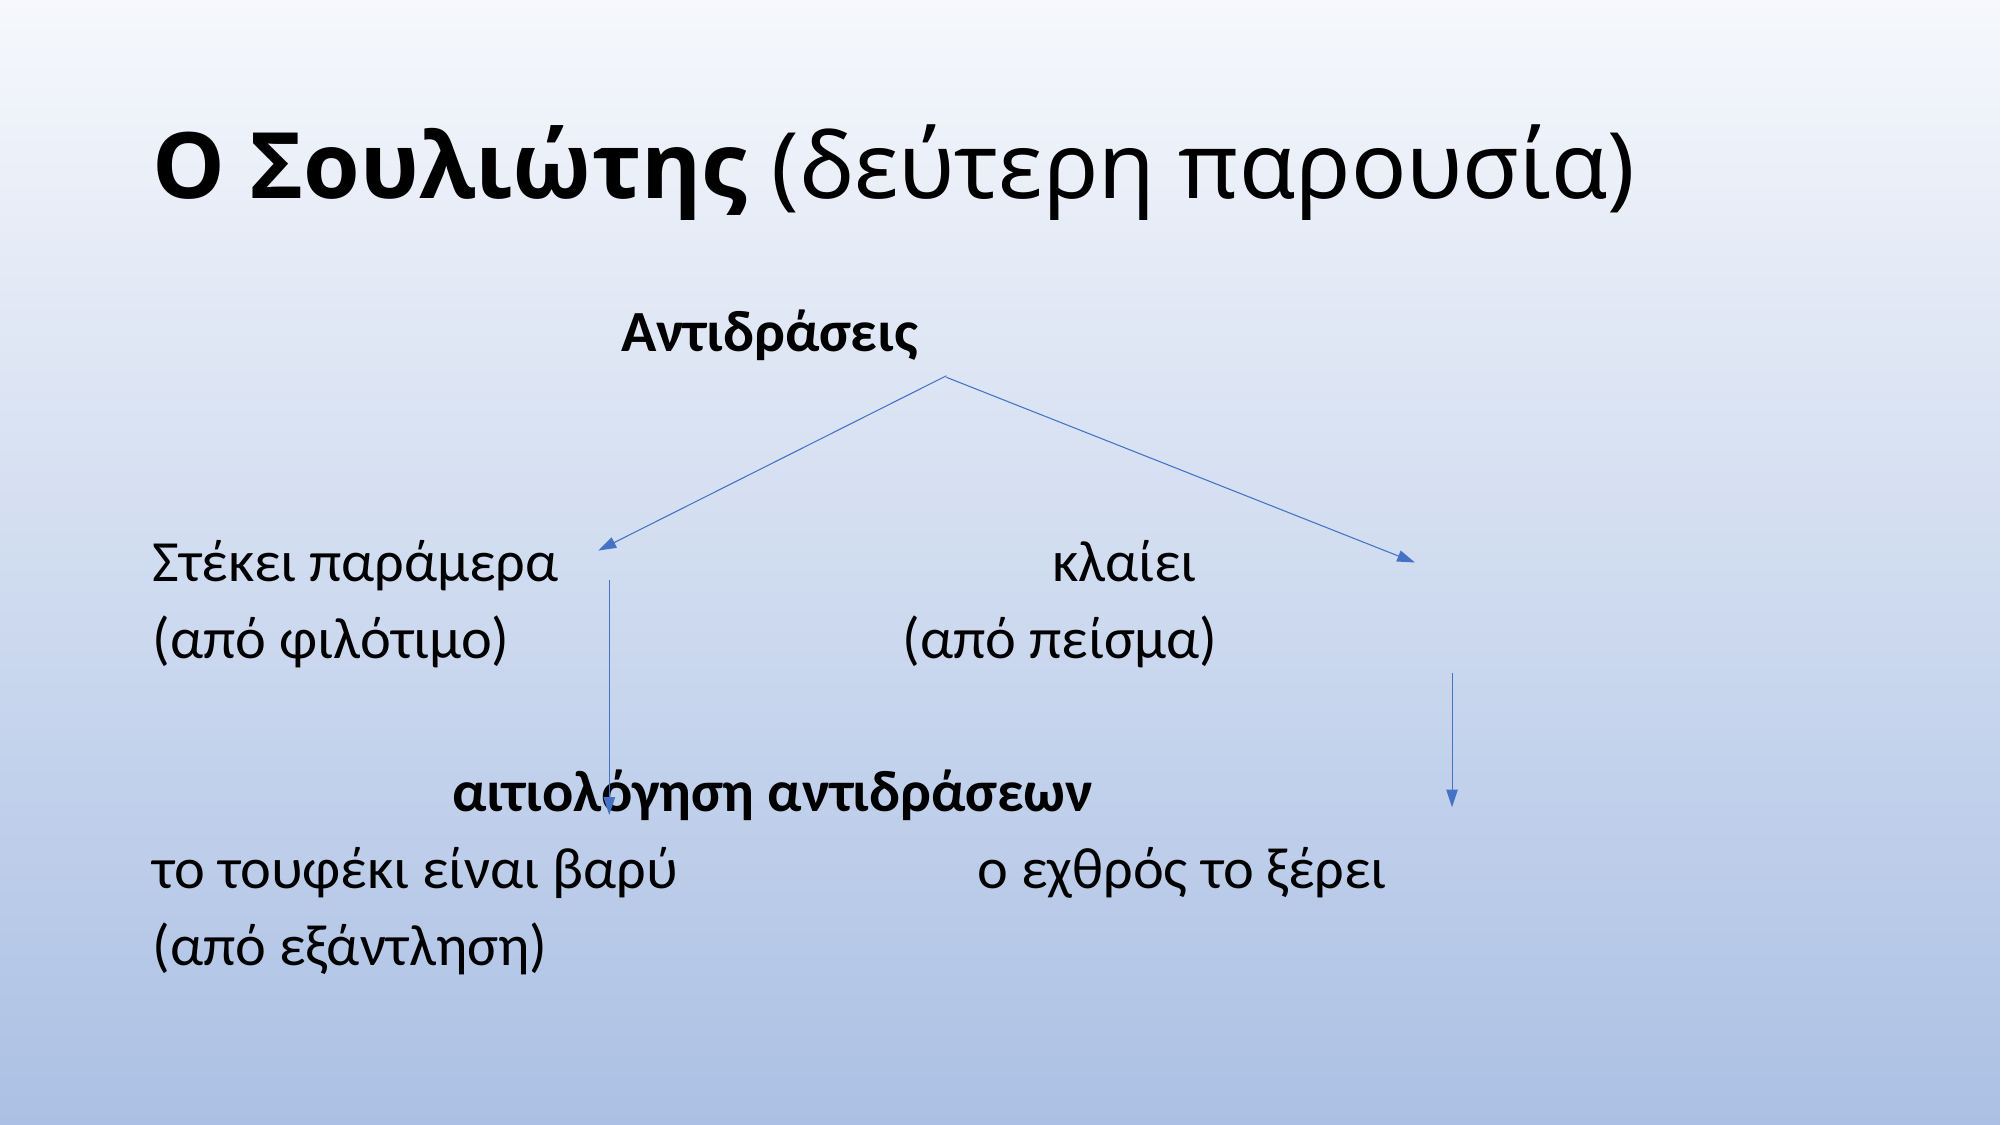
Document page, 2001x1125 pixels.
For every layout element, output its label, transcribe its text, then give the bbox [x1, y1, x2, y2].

list Αντιδράσεις Στέκει παράμερα κλαίει (από φιλότιμο) (από πείσμα) αιτιολόγηση αντιδράσεων το τουφέκι είναι βαρύ ο εχθρός το ξέρει (από εξάντληση) [137, 299, 1863, 1014]
title Ο Σουλιώτης (δεύτερη παρουσία) [137, 59, 1863, 278]
